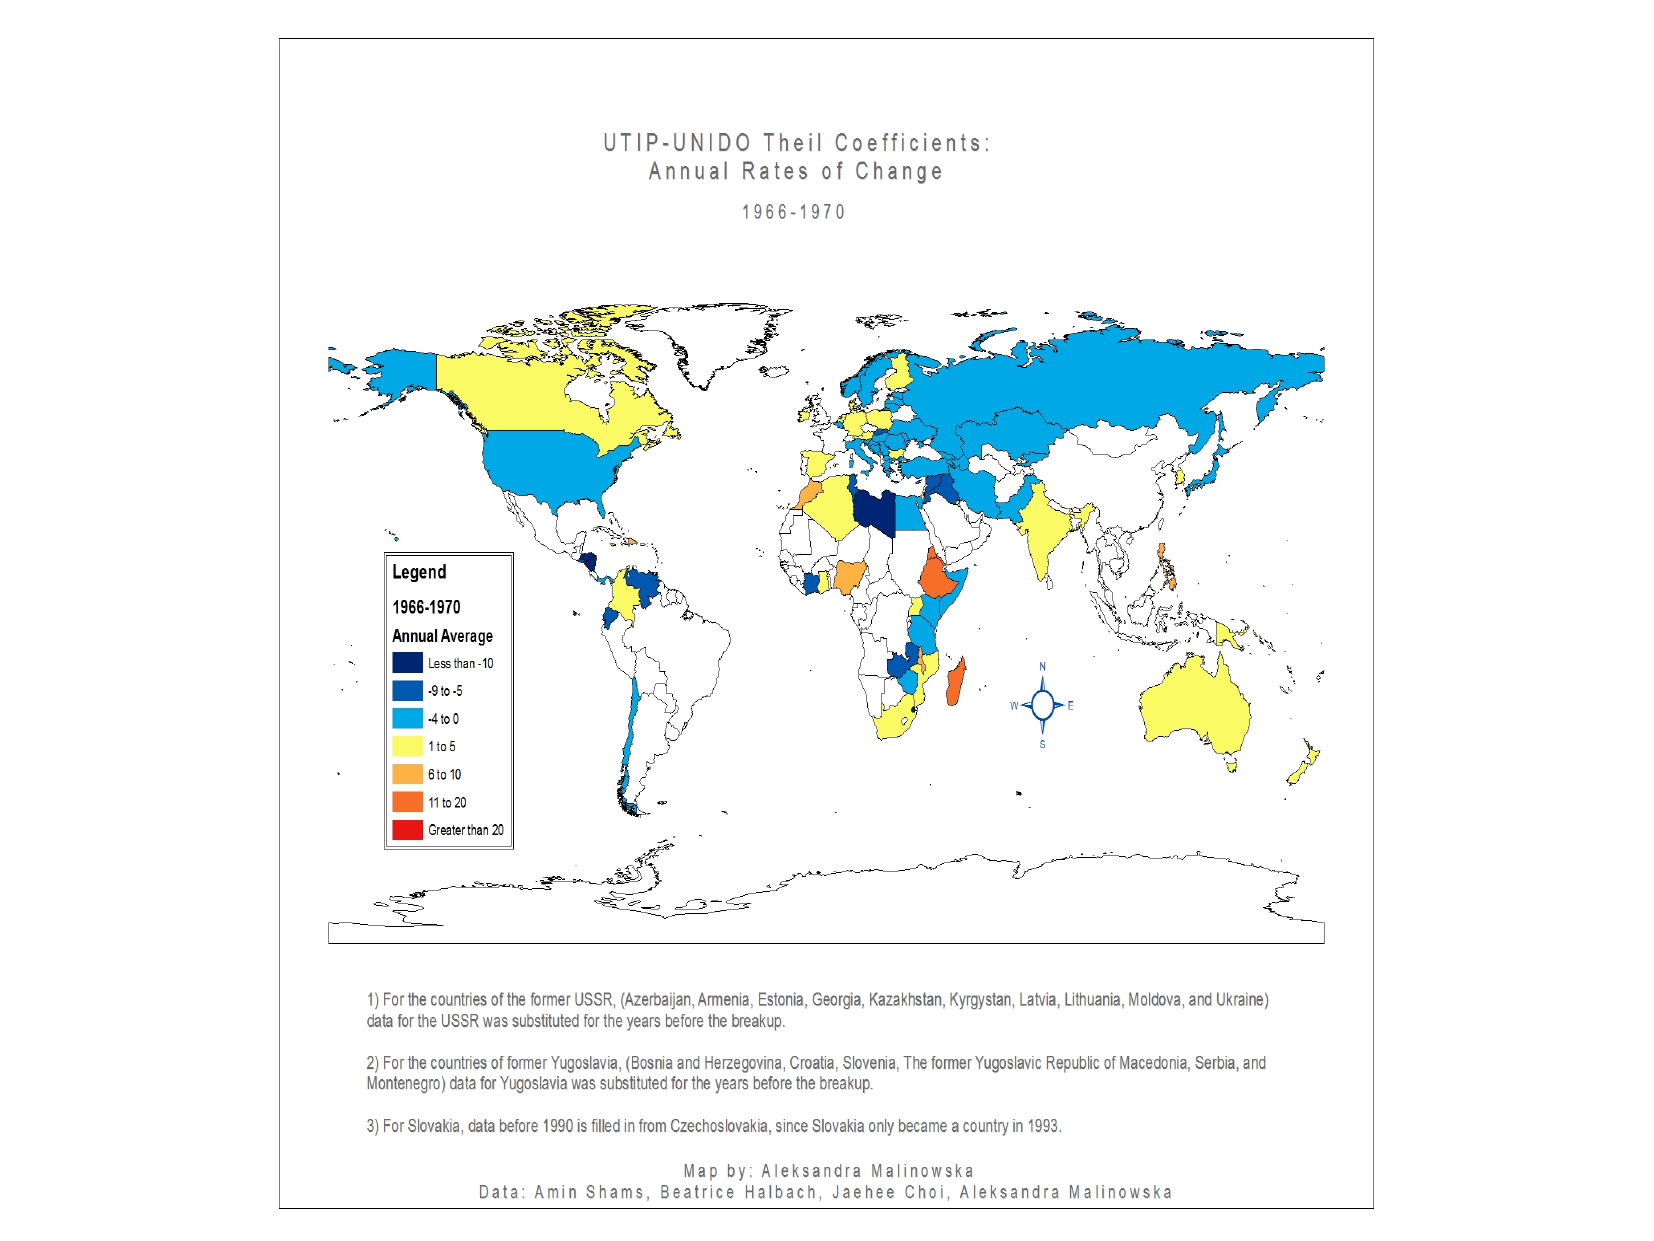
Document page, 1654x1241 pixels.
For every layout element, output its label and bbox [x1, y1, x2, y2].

picture [225, 0, 1429, 1241]
